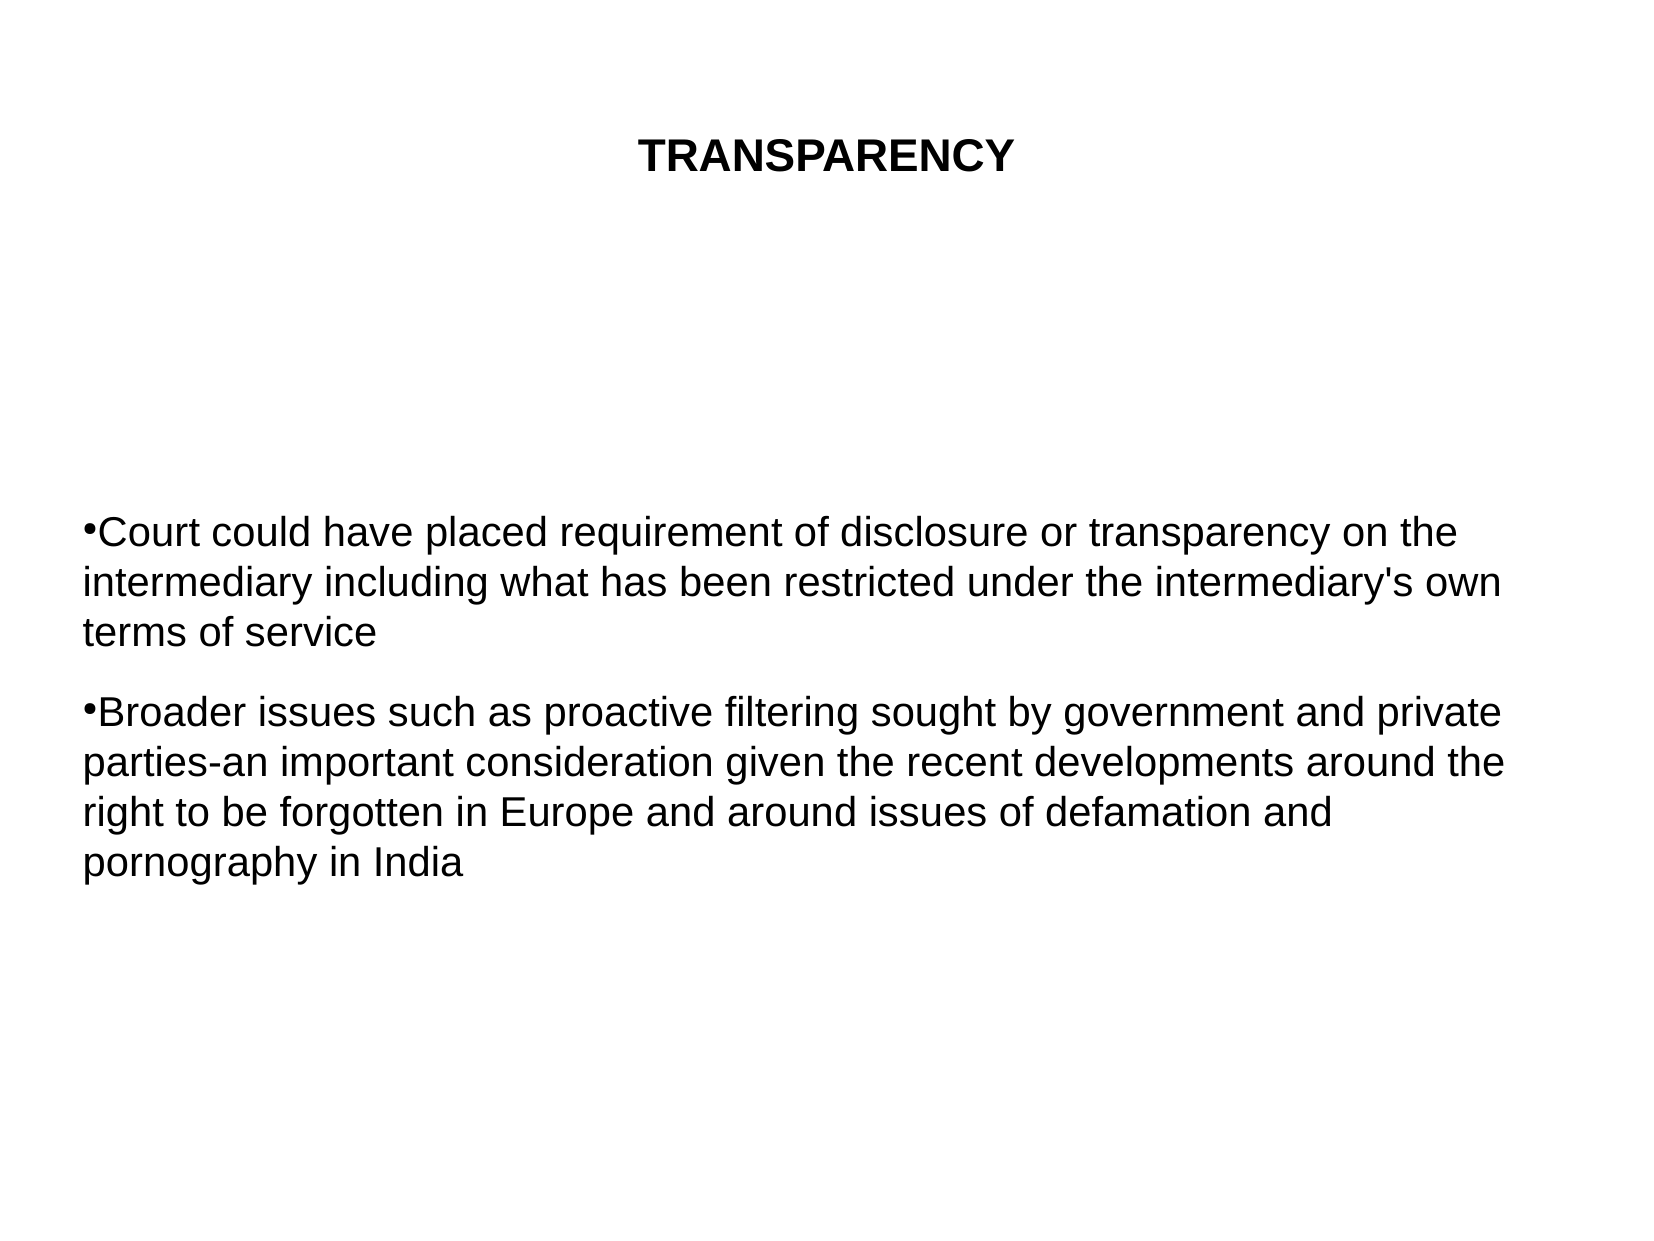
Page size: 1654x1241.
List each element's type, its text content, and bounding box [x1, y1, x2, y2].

title TRANSPARENCY [82, 49, 1571, 257]
subtitle Court could have placed requirement of disclosure or transparency on the intermediary including what has been restricted under the intermediary's own terms of service Broader issues such as proactive filtering sought by government and private parties-an important consideration given the recent developments around the right to be forgotten in Europe and around issues of defamation and pornography in India [82, 290, 1571, 1010]
